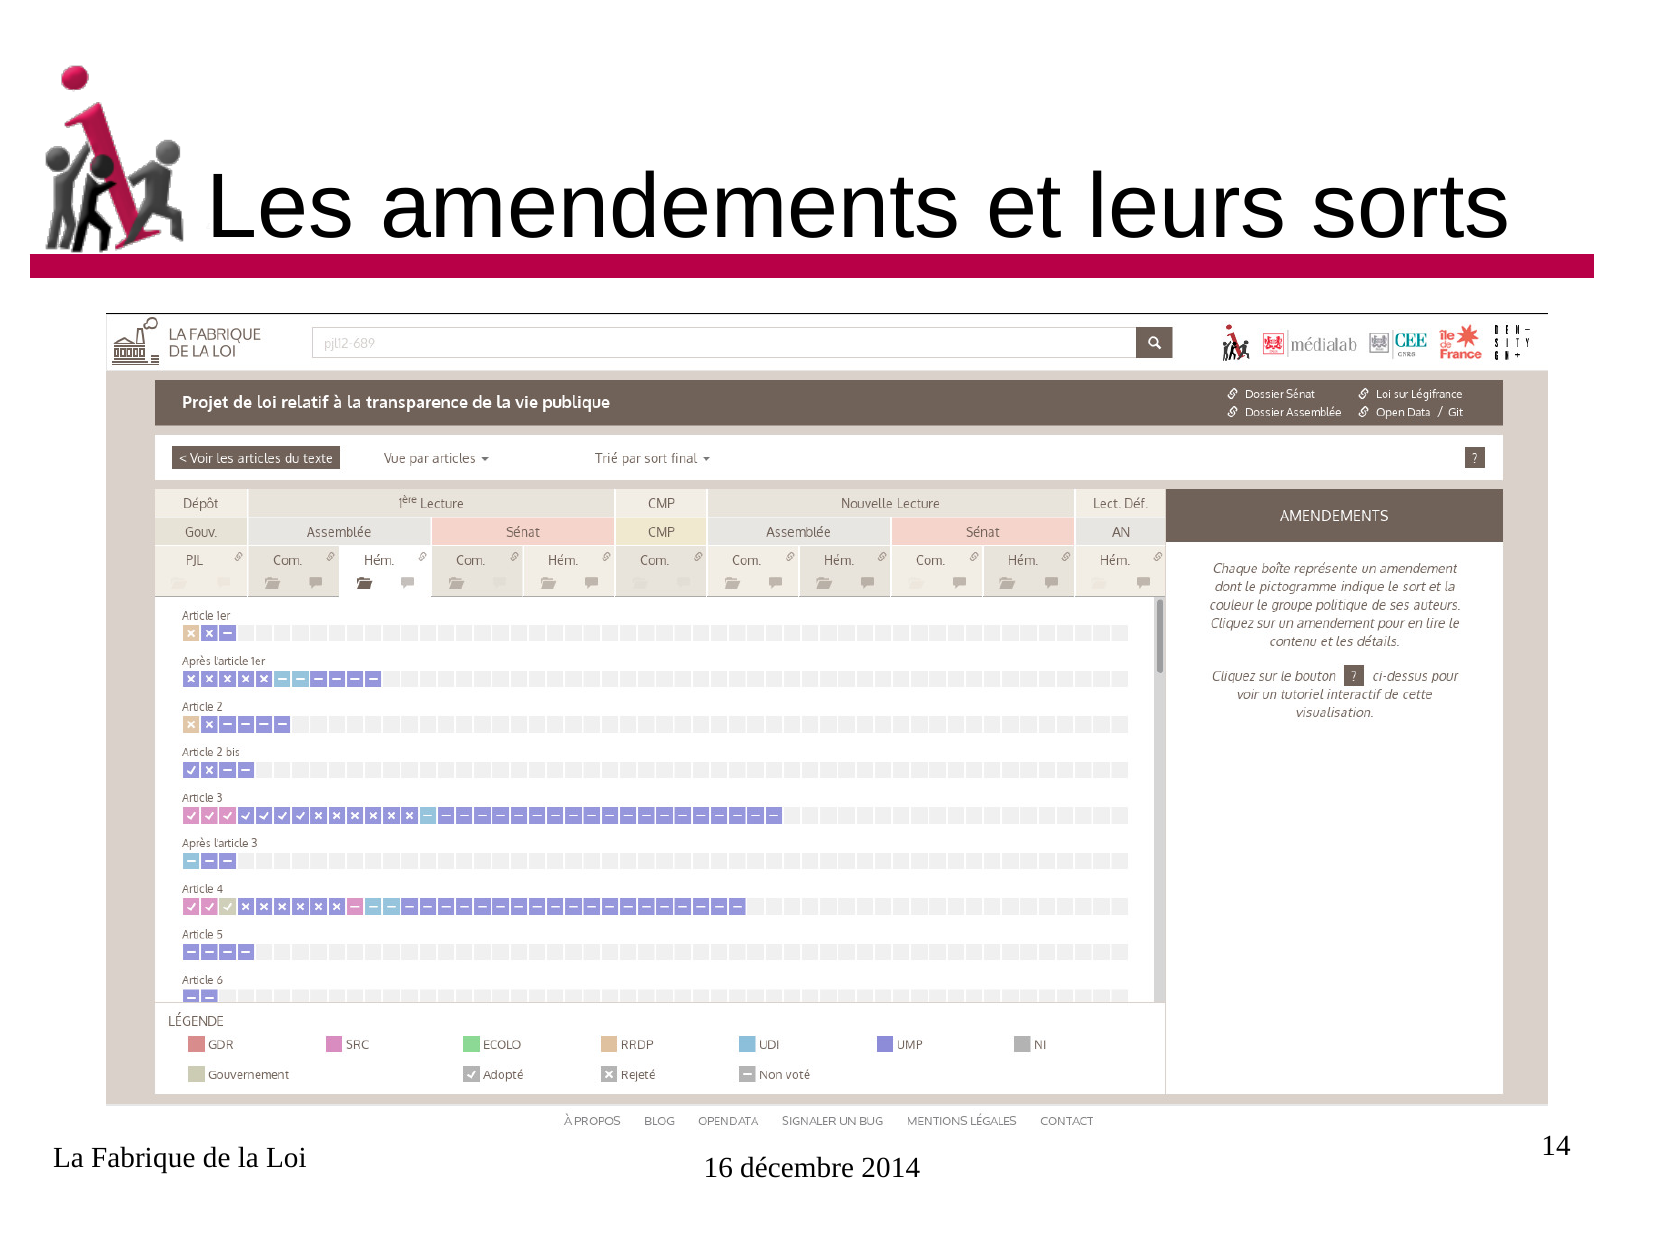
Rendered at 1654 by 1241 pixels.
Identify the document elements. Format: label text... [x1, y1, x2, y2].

title Les amendements et leurs sorts [206, 102, 1595, 310]
picture [106, 313, 1548, 1133]
picture [29, 60, 210, 254]
